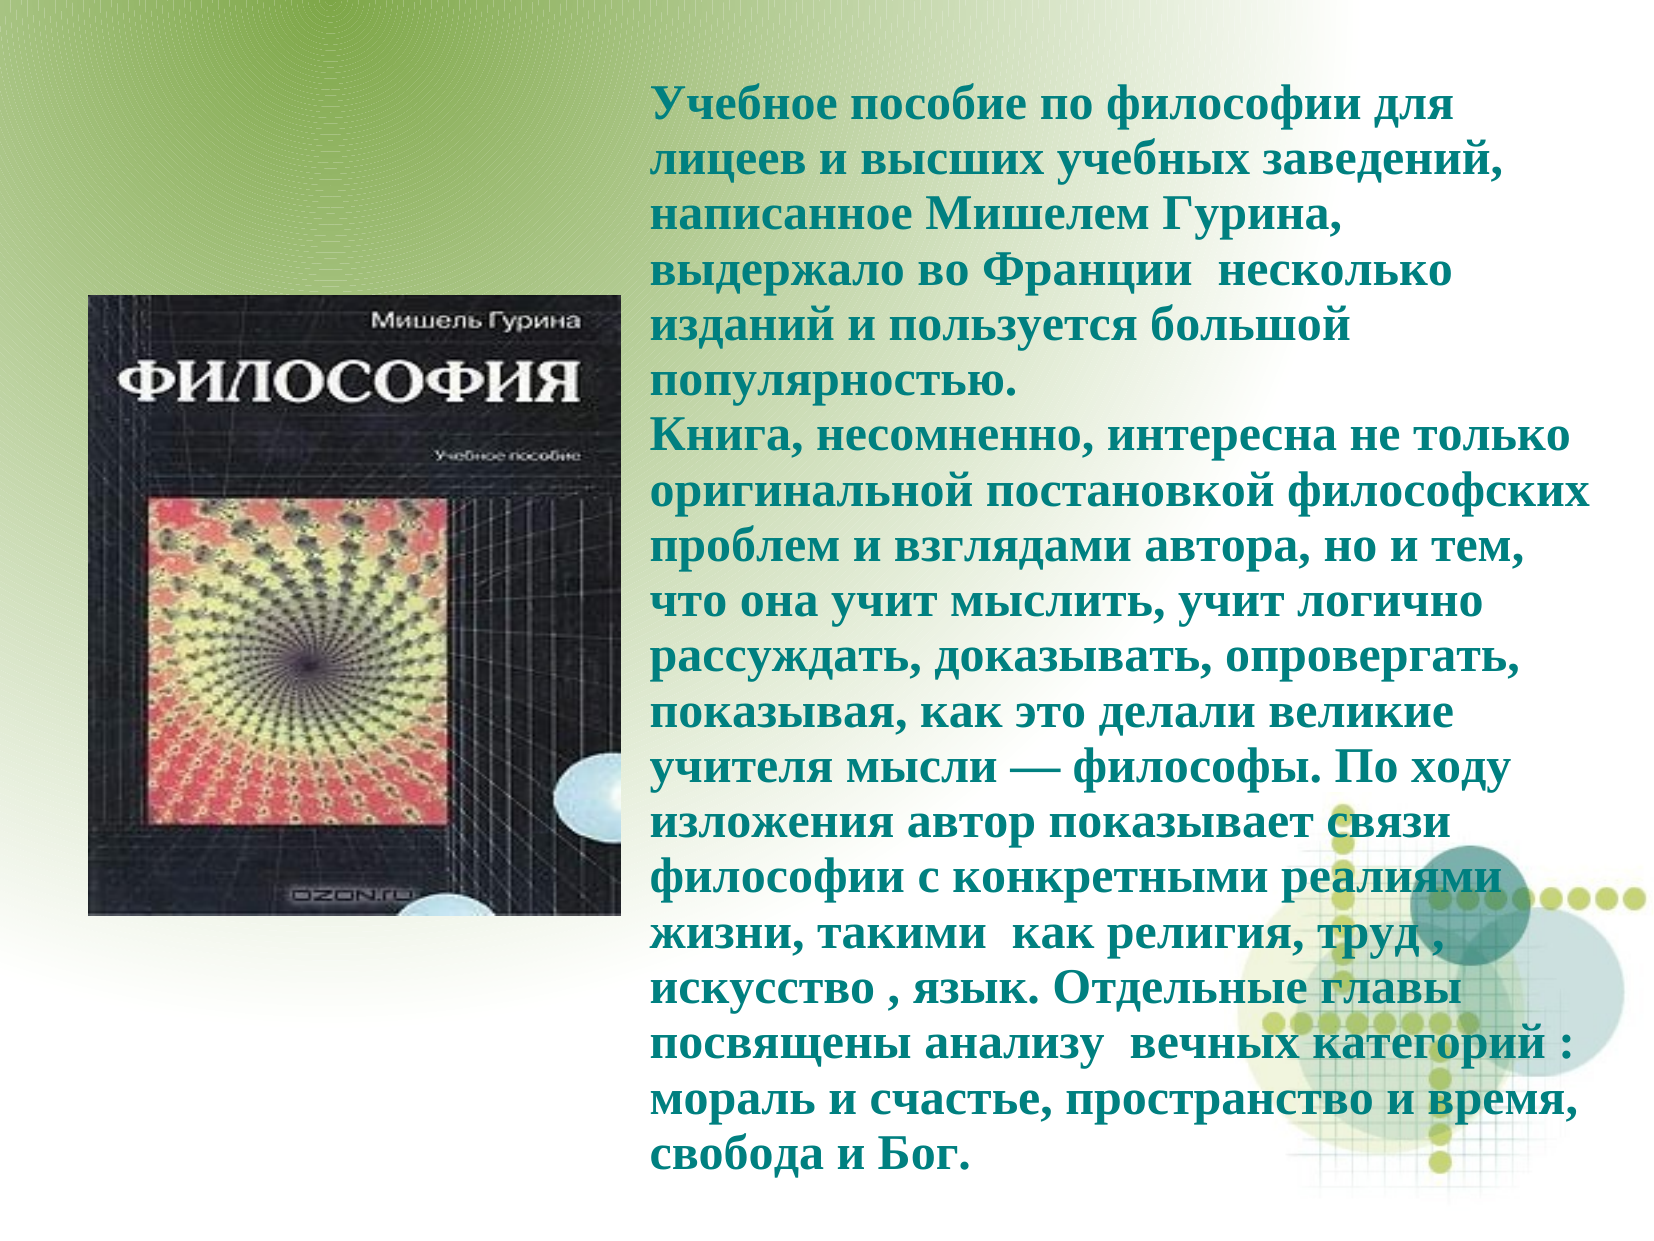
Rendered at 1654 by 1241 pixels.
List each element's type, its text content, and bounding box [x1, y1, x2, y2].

subtitle Учебное пособие по философии для лицеев и высших учебных заведений, написанное Мишелем Гурина, выдержало во Франции несколько изданий и пользуется большой популярностью. Книга, несомненно, интересна не только оригинальной постановкой философских проблем и взглядами автора, но и тем, что она учит мыслить, учит логично рассуждать, доказывать, опровергать, показывая, как это делали великие учителя мысли — философы. По ходу изложения автор показывает связи философии с конкретными реалиями жизни, такими как религия, труд , искусство , язык. Отдельные главы посвящены анализу вечных категорий : мораль и счастье, пространство и время, свобода и Бог. [649, 62, 1595, 1193]
picture [88, 295, 621, 916]
picture [1224, 792, 1654, 1211]
